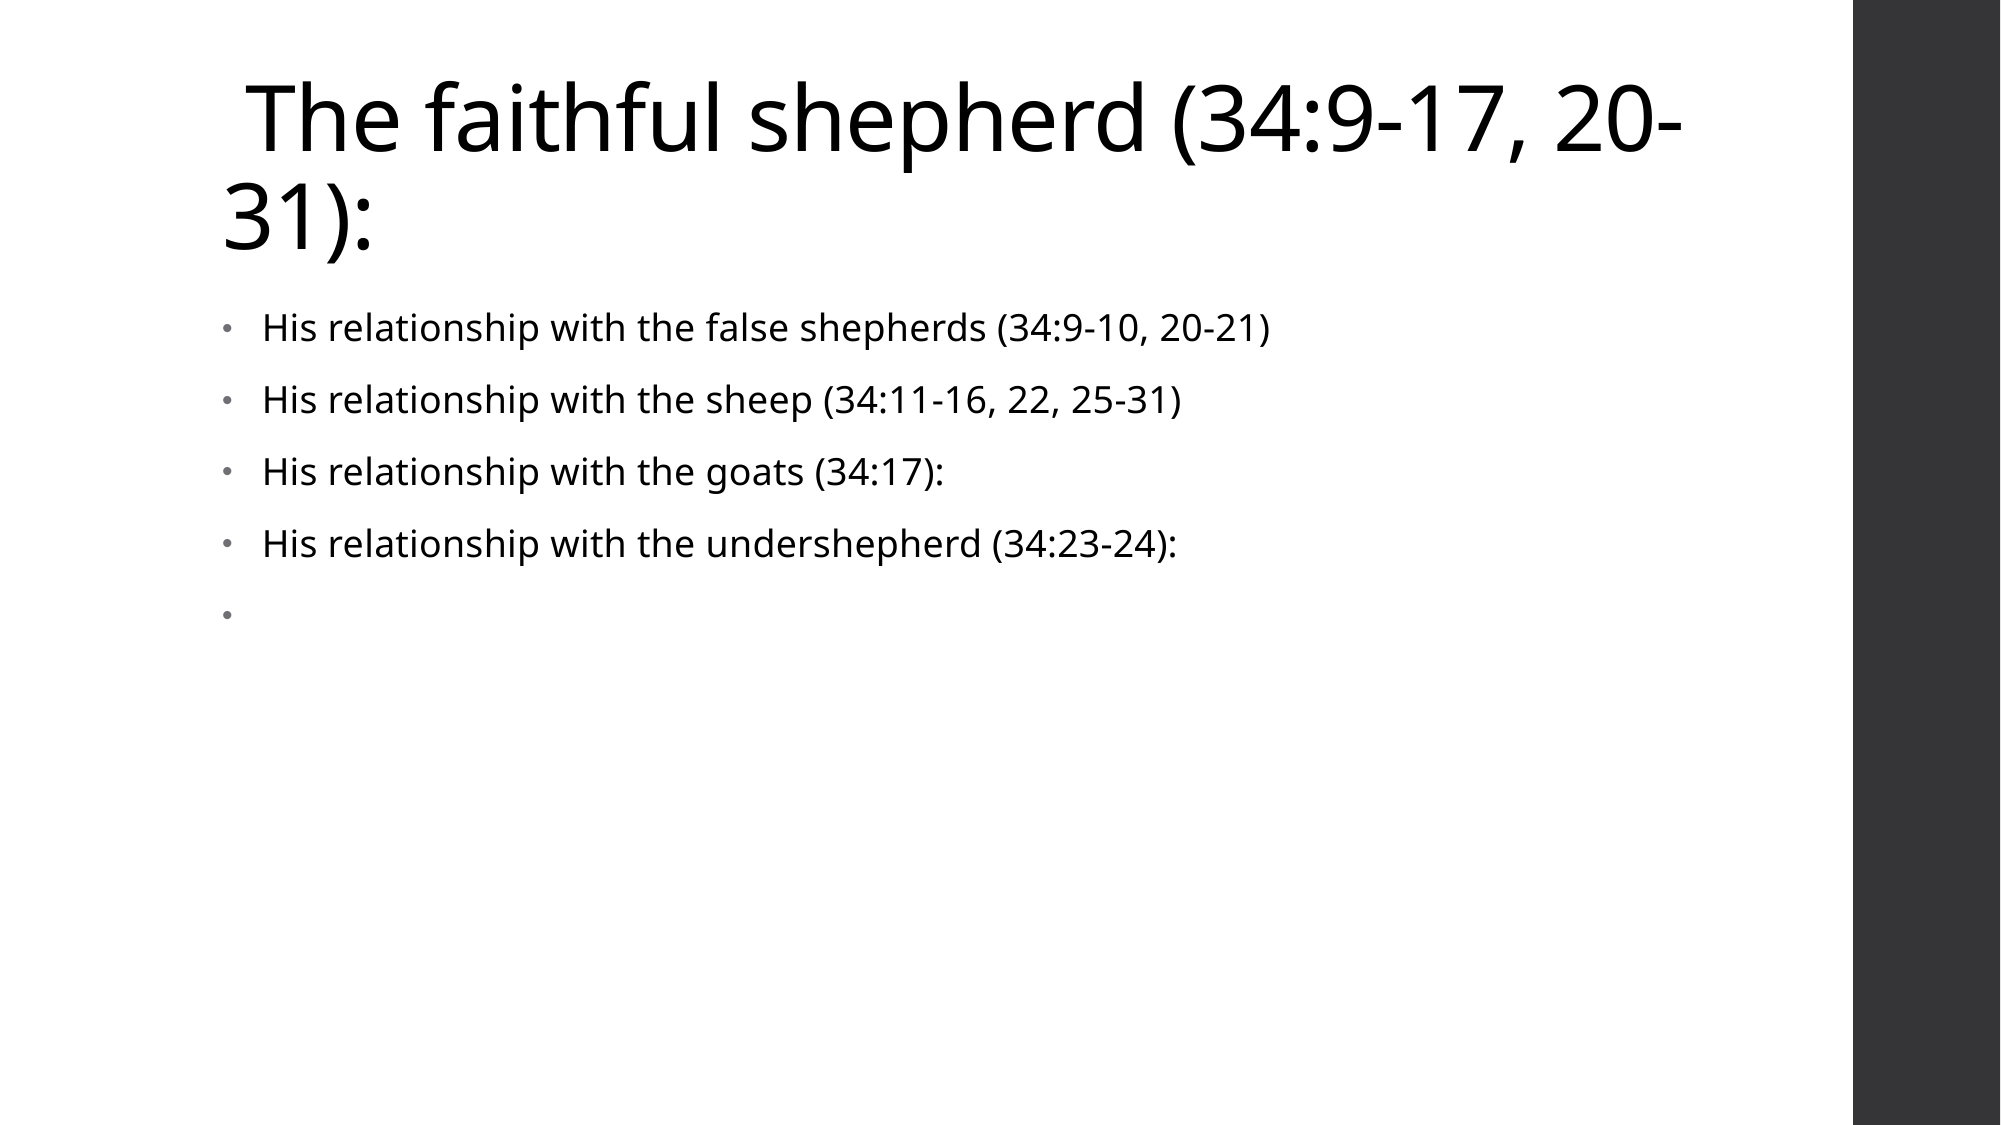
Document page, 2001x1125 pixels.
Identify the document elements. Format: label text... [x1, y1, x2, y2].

title The faithful shepherd (34:9-17, 20-31): [206, 60, 1797, 278]
list His relationship with the false shepherds (34:9-10, 20-21) His relationship with the sheep (34:11-16, 22, 25-31) His relationship with the goats (34:17): His relationship with the undershepherd (34:23-24): [206, 299, 1617, 1014]
